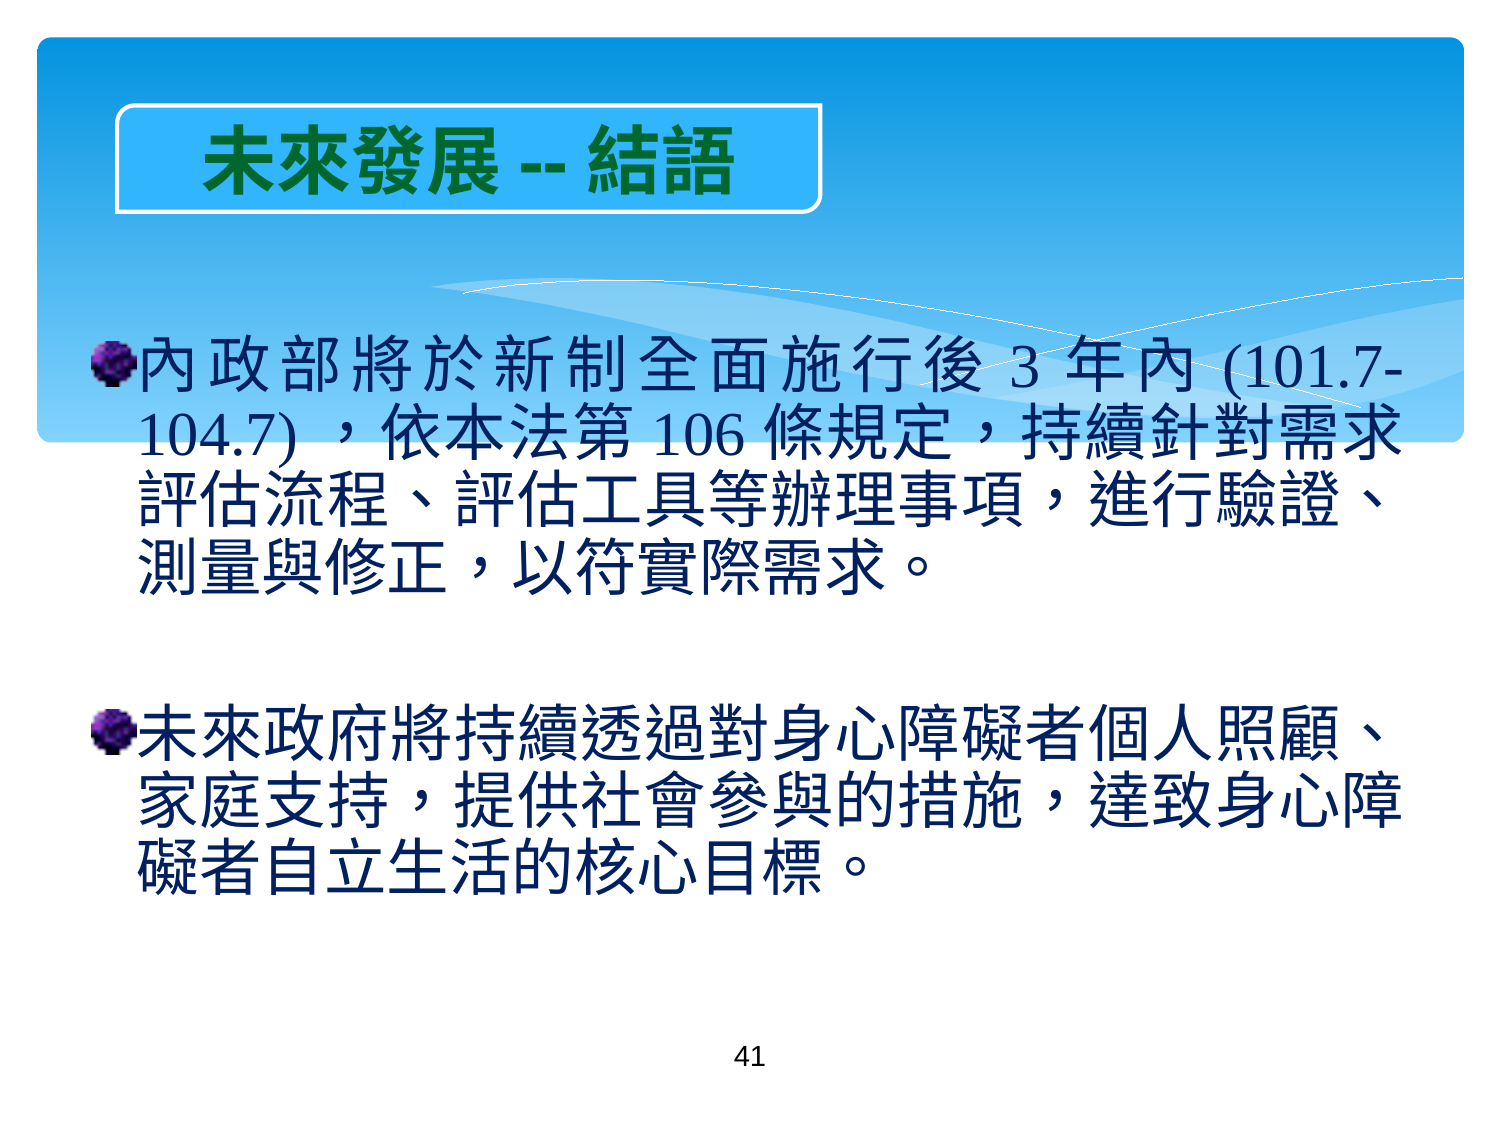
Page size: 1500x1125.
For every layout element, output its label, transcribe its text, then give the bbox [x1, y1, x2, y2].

list 內政部將於新制全面施行後3年內(101.7-104.7)，依本法第106條規定，持續針對需求評估流程、評估工具等辦理事項，進行驗證、測量與修正，以符實際需求。 未來政府將持續透過對身心障礙者個人照顧、家庭支持，提供社會參與的措施，達致身心障礙者自立生活的核心目標。 [76, 326, 1420, 945]
text_box <編號> [654, 1025, 846, 1086]
text_box 未來發展--結語 [117, 105, 821, 212]
